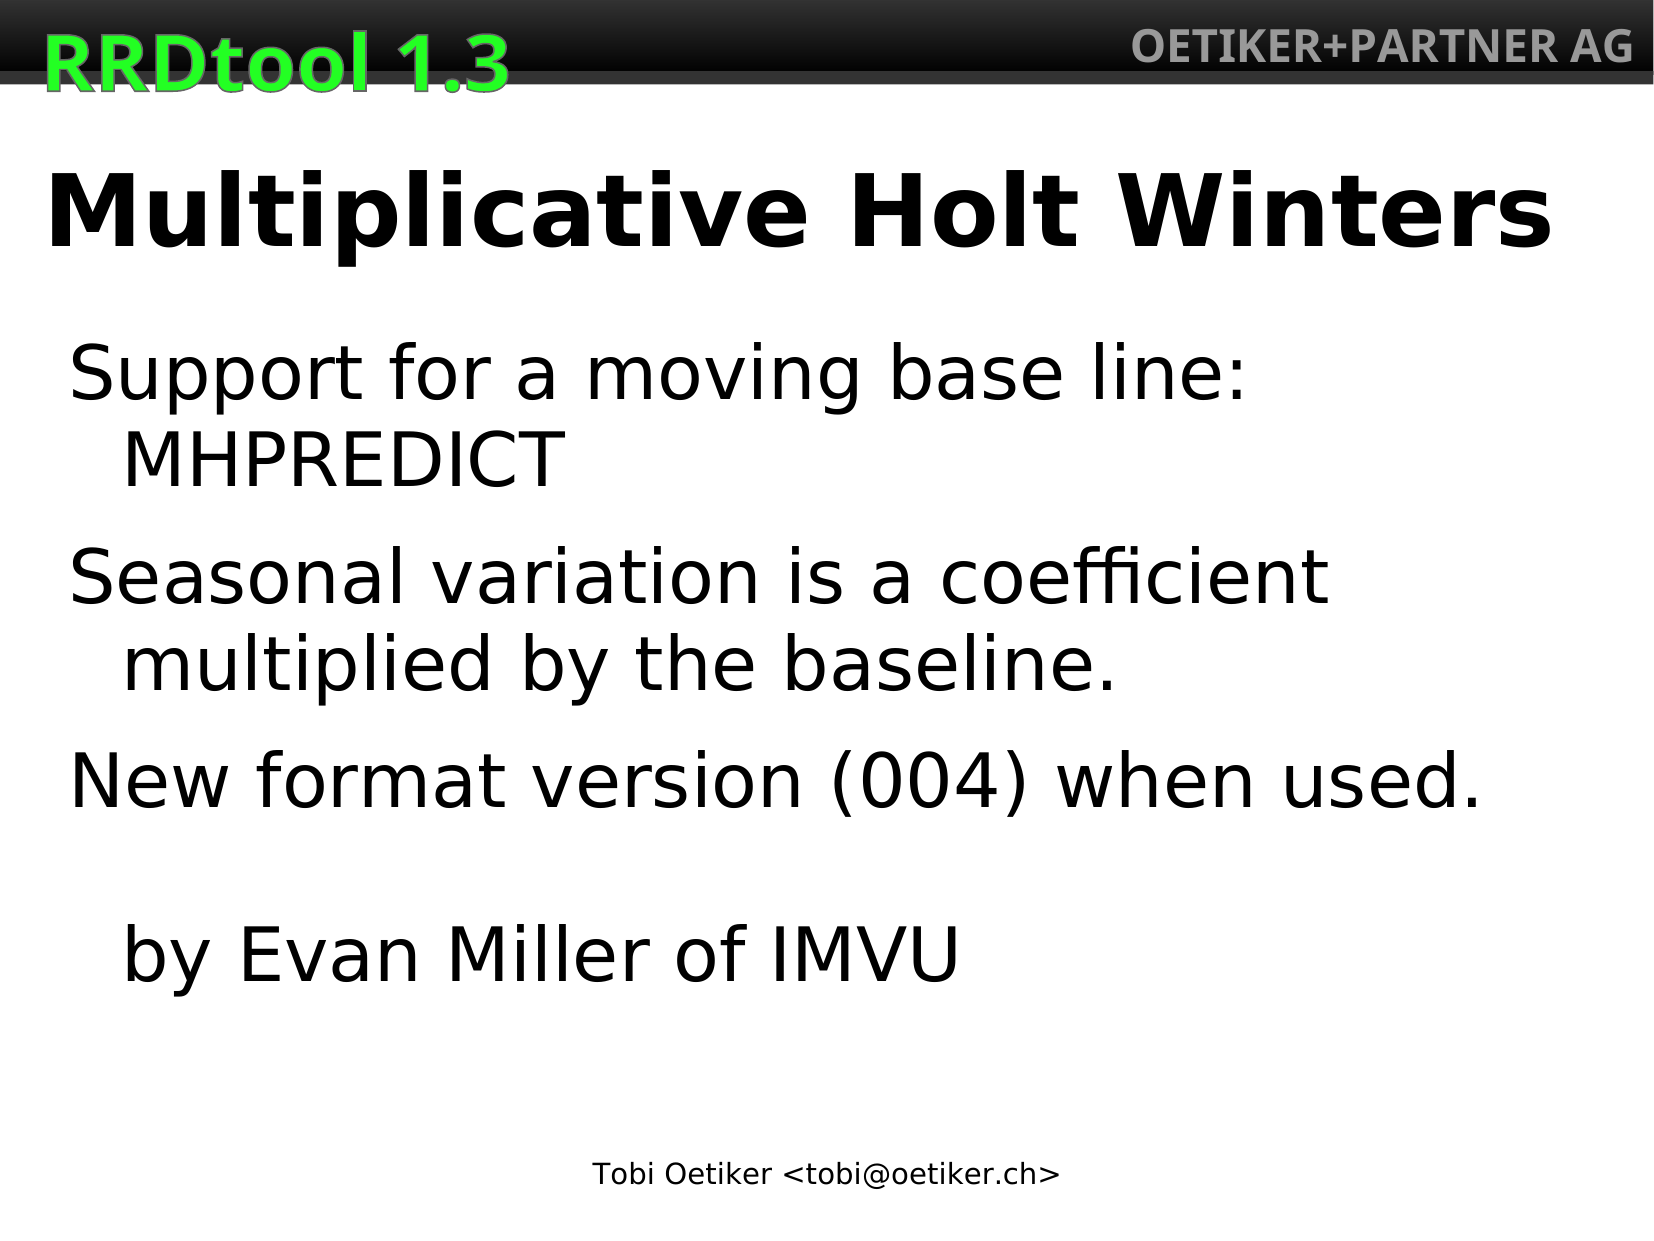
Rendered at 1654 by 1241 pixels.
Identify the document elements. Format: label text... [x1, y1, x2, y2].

title Multiplicative Holt Winters [43, 144, 1582, 280]
list Support for a moving base line: MHPREDICT Seasonal variation is a coefficient multiplied by the baseline. New format version (004) when used. by Evan Miller of IMVU [50, 329, 1571, 1084]
